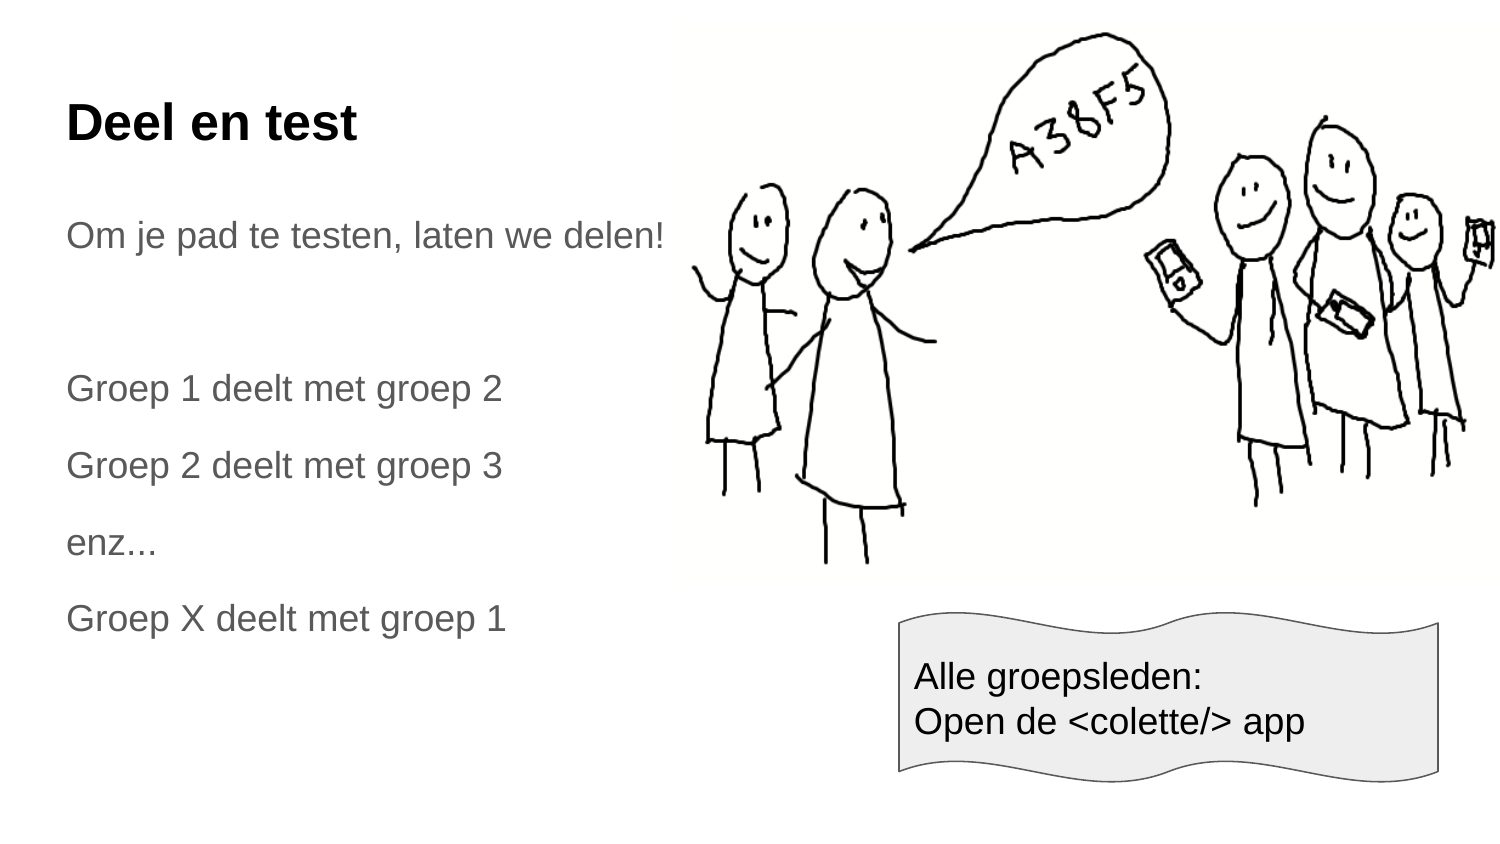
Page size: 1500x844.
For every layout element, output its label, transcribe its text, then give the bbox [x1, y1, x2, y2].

picture [676, 24, 1500, 585]
text_box Alle groepsleden: Open de <colette/> app [898, 612, 1438, 782]
title Deel en test [51, 72, 676, 167]
list Om je pad te testen, laten we delen! Groep 1 deelt met groep 2 Groep 2 deelt met groep 3 enz... Groep X deelt met groep 1 [51, 189, 1449, 750]
